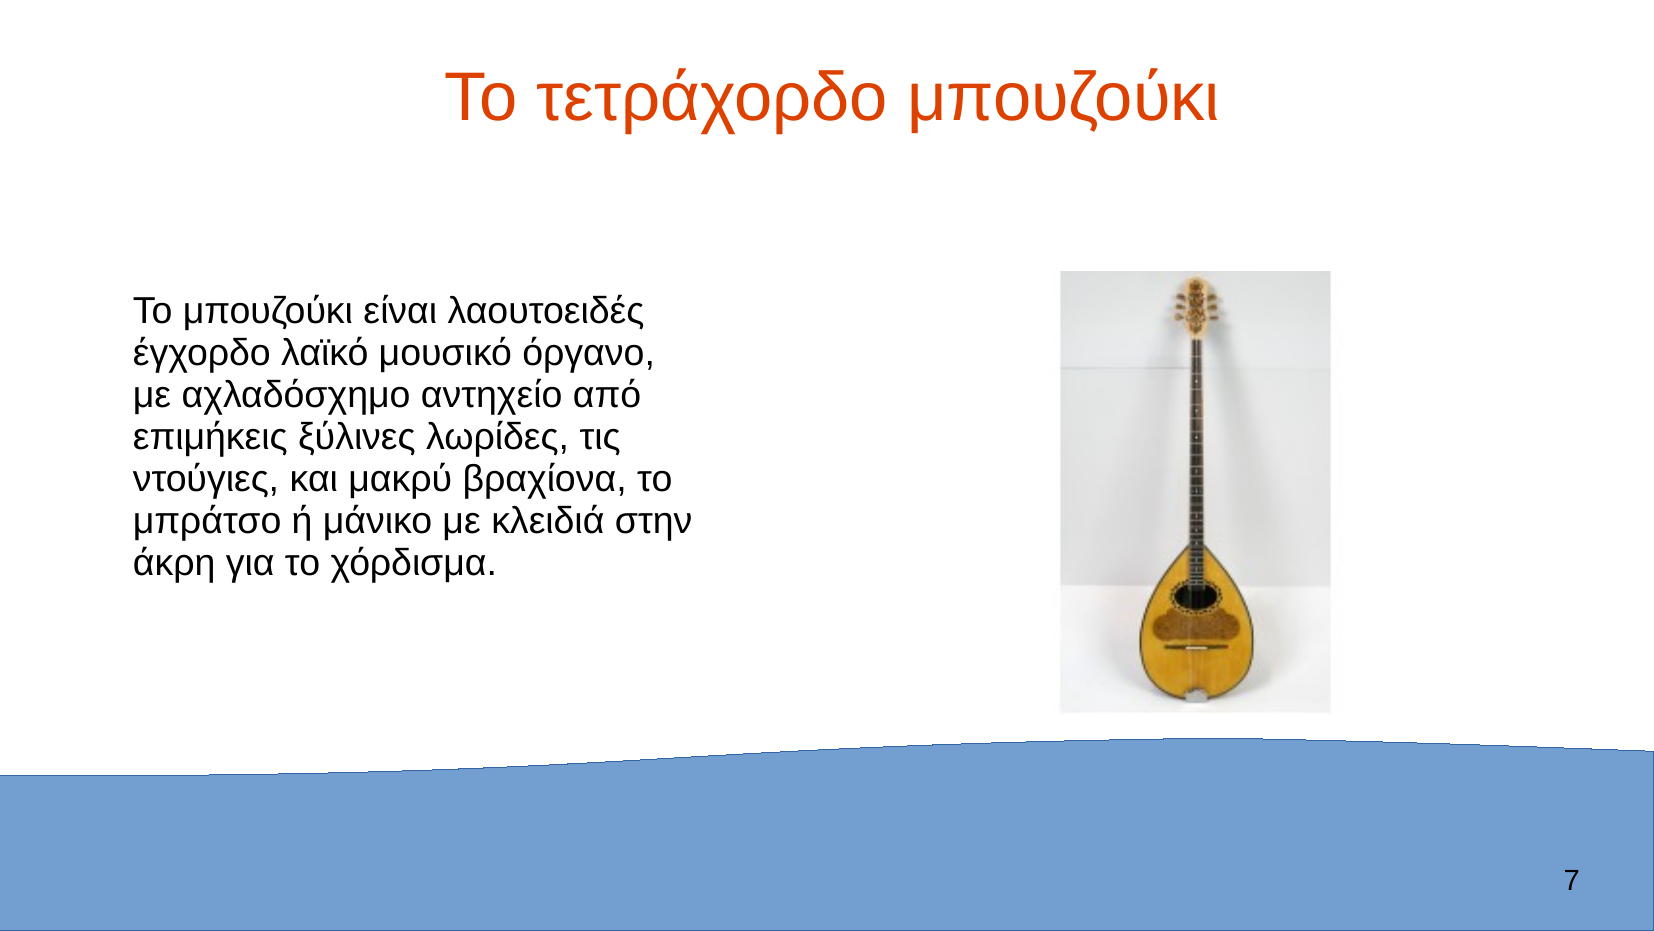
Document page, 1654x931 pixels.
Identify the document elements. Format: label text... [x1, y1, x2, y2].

text_box Το μπουζούκι είναι λαουτοειδές έγχορδο λαϊκό μουσικό όργανο, με αχλαδόσχημο αντηχείο από επιμήκεις ξύλινες λωρίδες, τις ντούγιες, και μακρύ βραχίονα, το μπράτσο ή μάνικο με κλειδιά στην άκρη για το χόρδισμα. [118, 281, 709, 591]
picture [974, 271, 1418, 715]
title Το τετράχορδο μπουζούκι [100, 0, 1565, 207]
